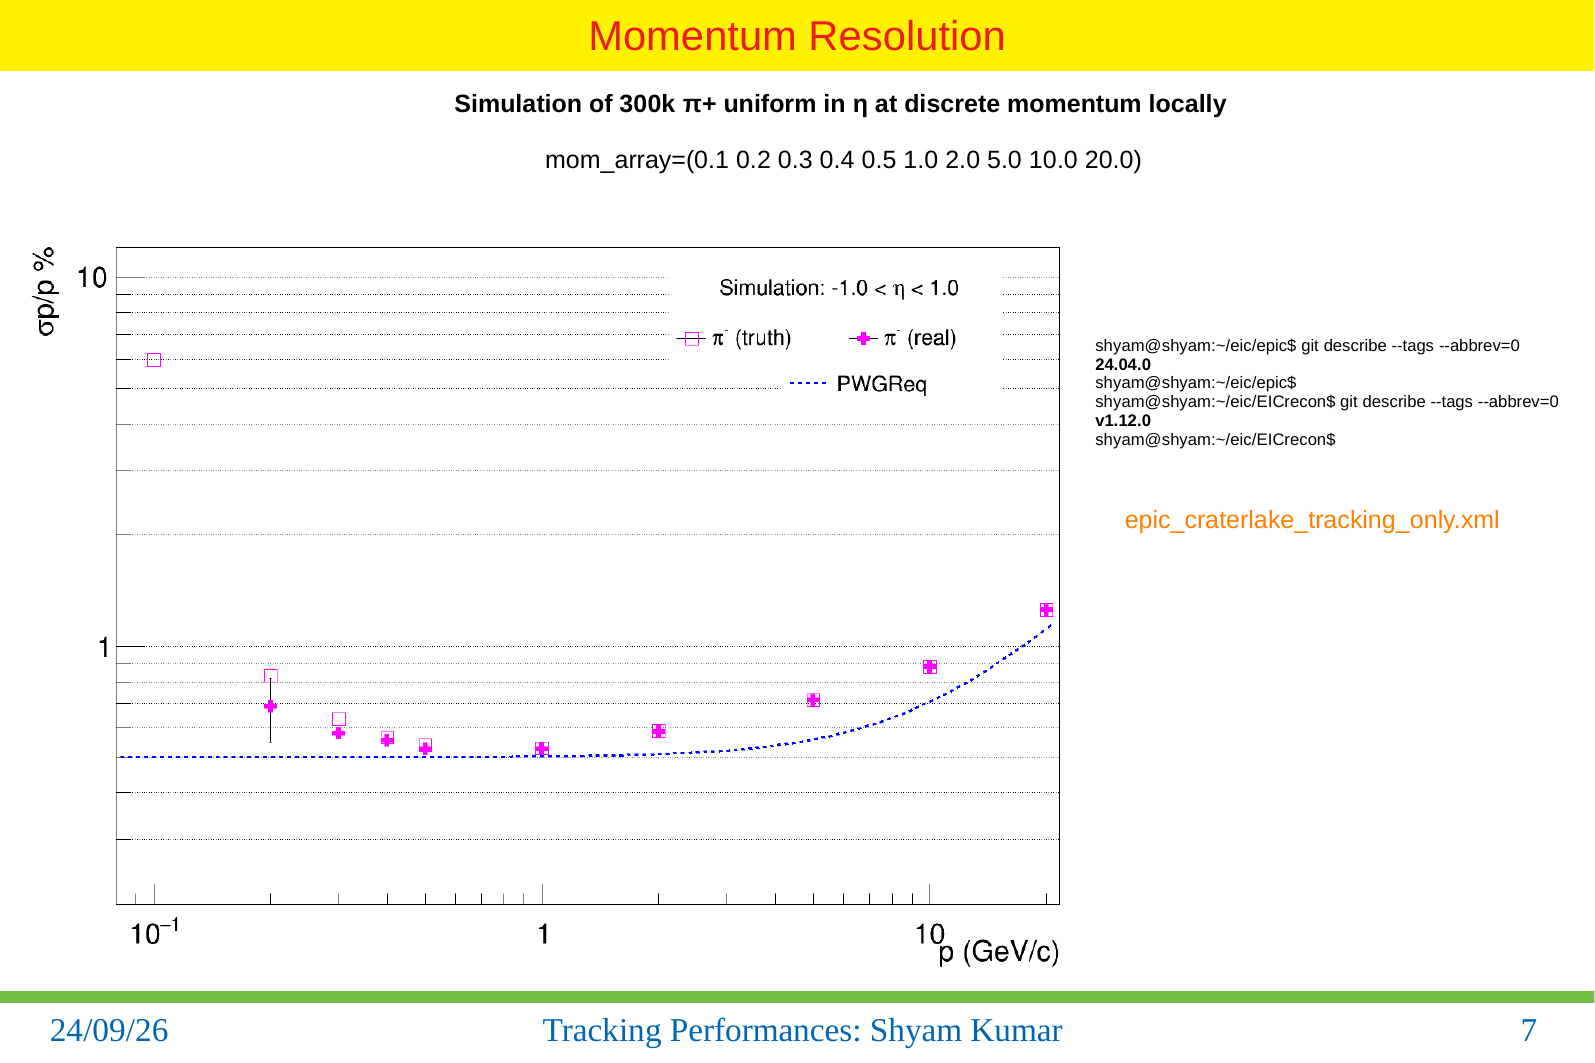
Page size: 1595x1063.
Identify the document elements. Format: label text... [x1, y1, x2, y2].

picture [5, 209, 1114, 981]
text_box epic_craterlake_tracking_only.xml [1015, 498, 1595, 556]
text_box Simulation of 300k π+ uniform in η at discrete momentum locally mom_array=(0.1 0.2 0.3 0.4 0.5 1.0 2.0 5.0 10.0 20.0) [413, 82, 1276, 294]
title Momentum Resolution [0, 0, 1595, 71]
text_box shyam@shyam:~/eic/epic$ git describe --tags --abbrev=0 24.04.0 shyam@shyam:~/eic/epic$ shyam@shyam:~/eic/EICrecon$ git describe --tags --abbrev=0 v1.12.0 shyam@shyam:~/eic/EICrecon$ [1080, 328, 1586, 476]
